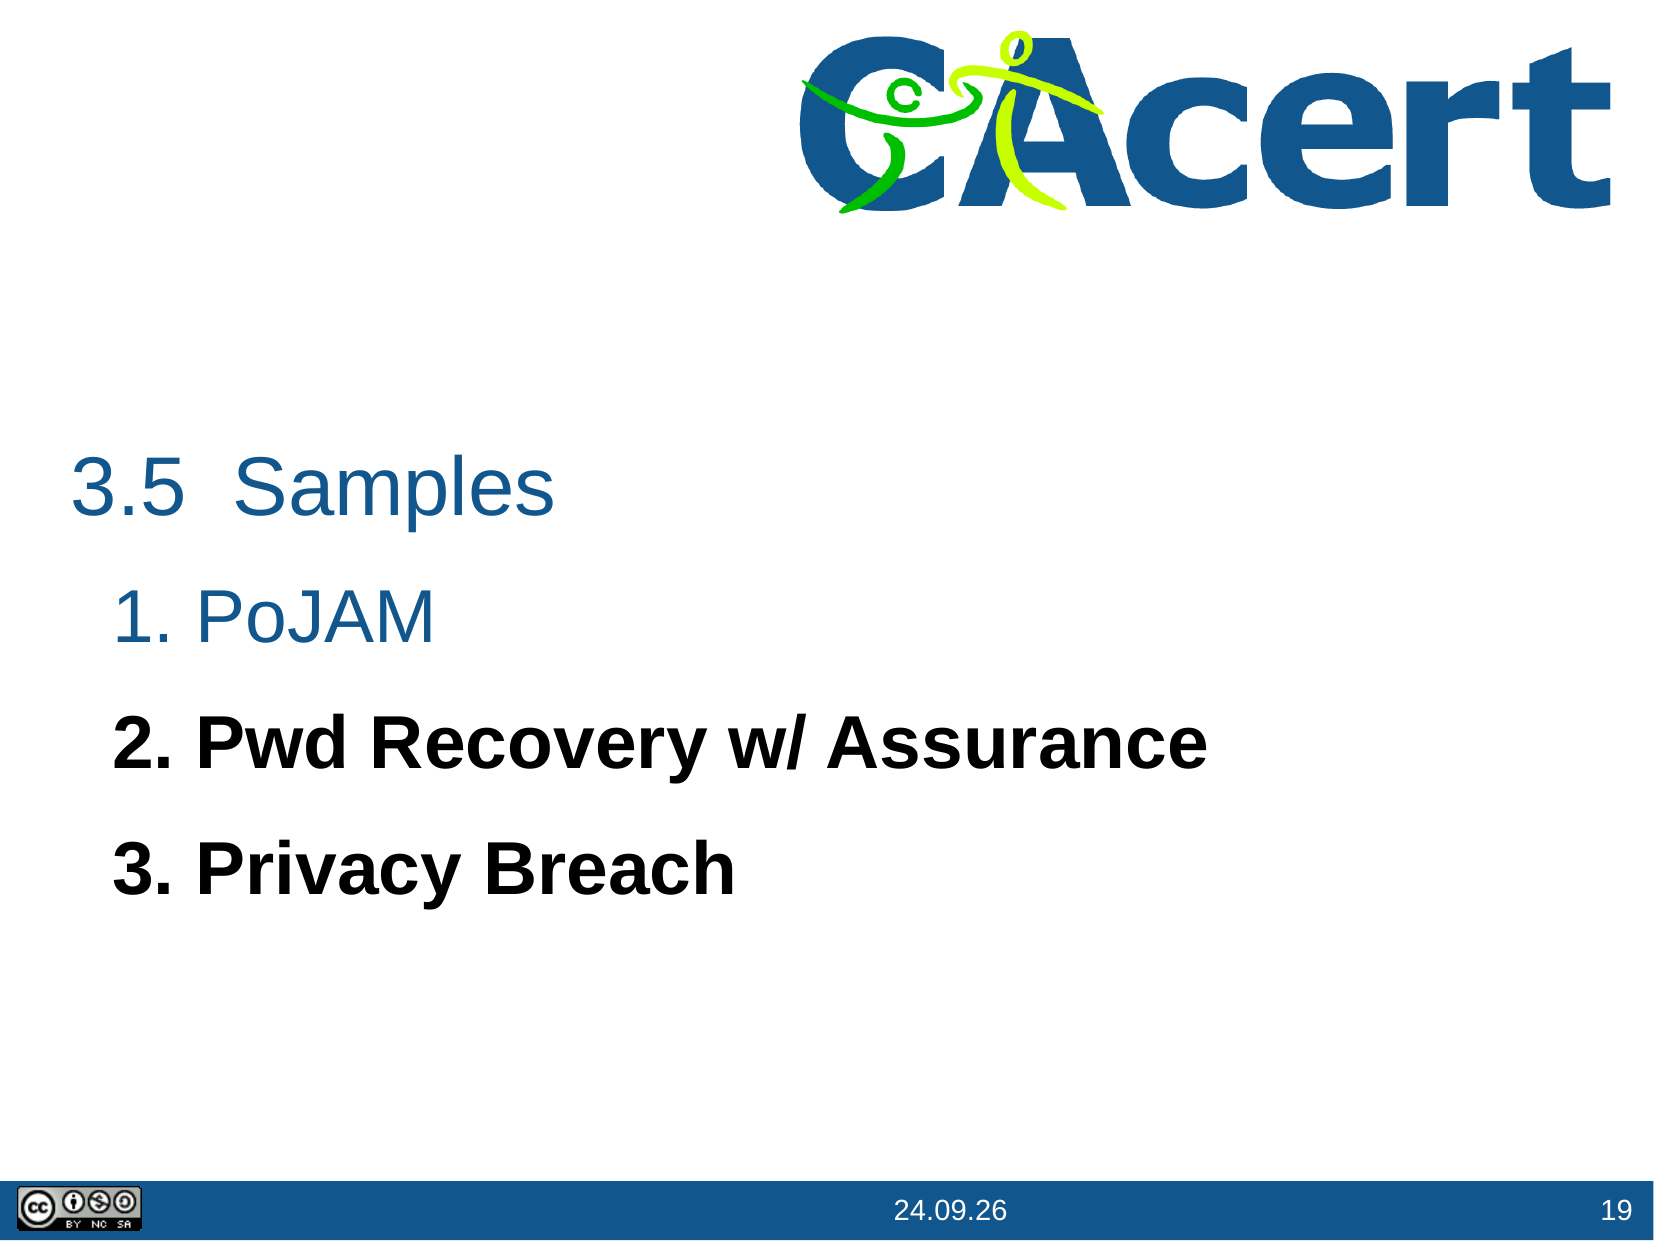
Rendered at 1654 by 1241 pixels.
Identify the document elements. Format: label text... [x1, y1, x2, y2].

picture [797, 27, 1613, 215]
title 3.5 Samples 1. PoJAM 2. Pwd Recovery w/ Assurance 3. Privacy Breach [70, 265, 1560, 1123]
picture [17, 1186, 142, 1231]
